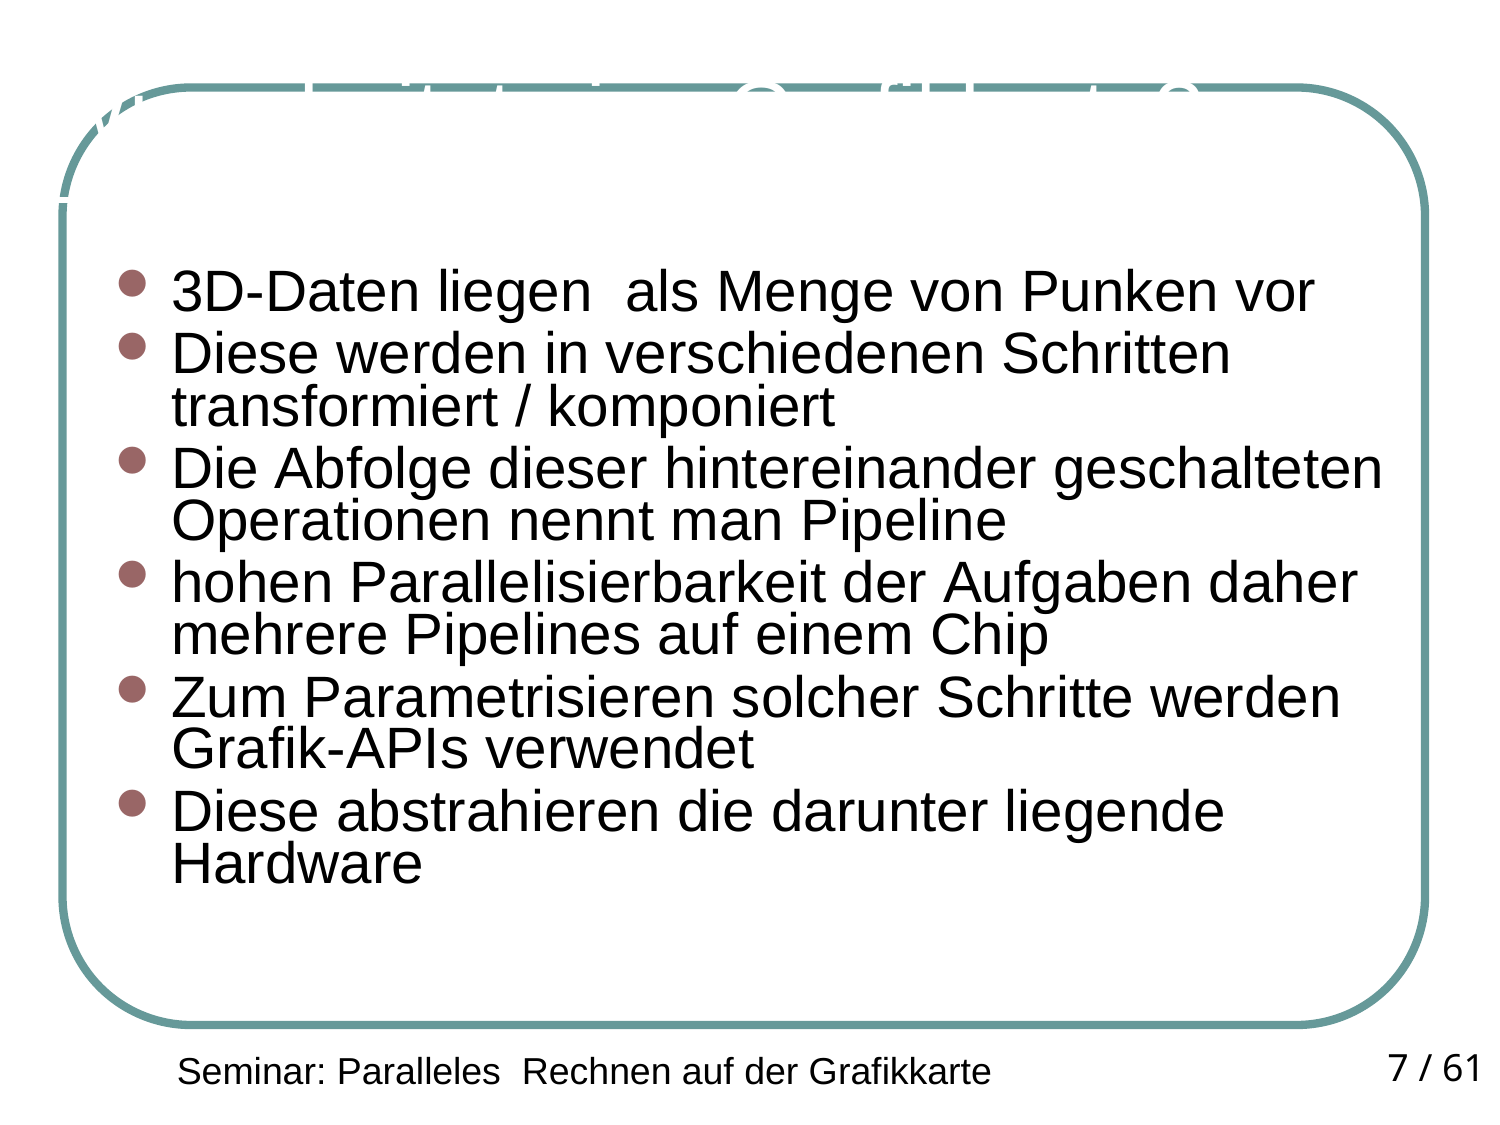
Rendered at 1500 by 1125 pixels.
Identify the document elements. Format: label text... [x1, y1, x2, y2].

title Wie arbeitet eine Grafikkarte? [31, 37, 1347, 188]
list 3D-Daten liegen als Menge von Punken vor Diese werden in verschiedenen Schritten transformiert / komponiert Die Abfolge dieser hintereinander geschalteten Operationen nennt man Pipeline hohen Parallelisierbarkeit der Aufgaben daher mehrere Pipelines auf einem Chip Zum Parametrisieren solcher Schritte werden Grafik-APIs verwendet Diese abstrahieren die darunter liegende Hardware [100, 262, 1436, 983]
